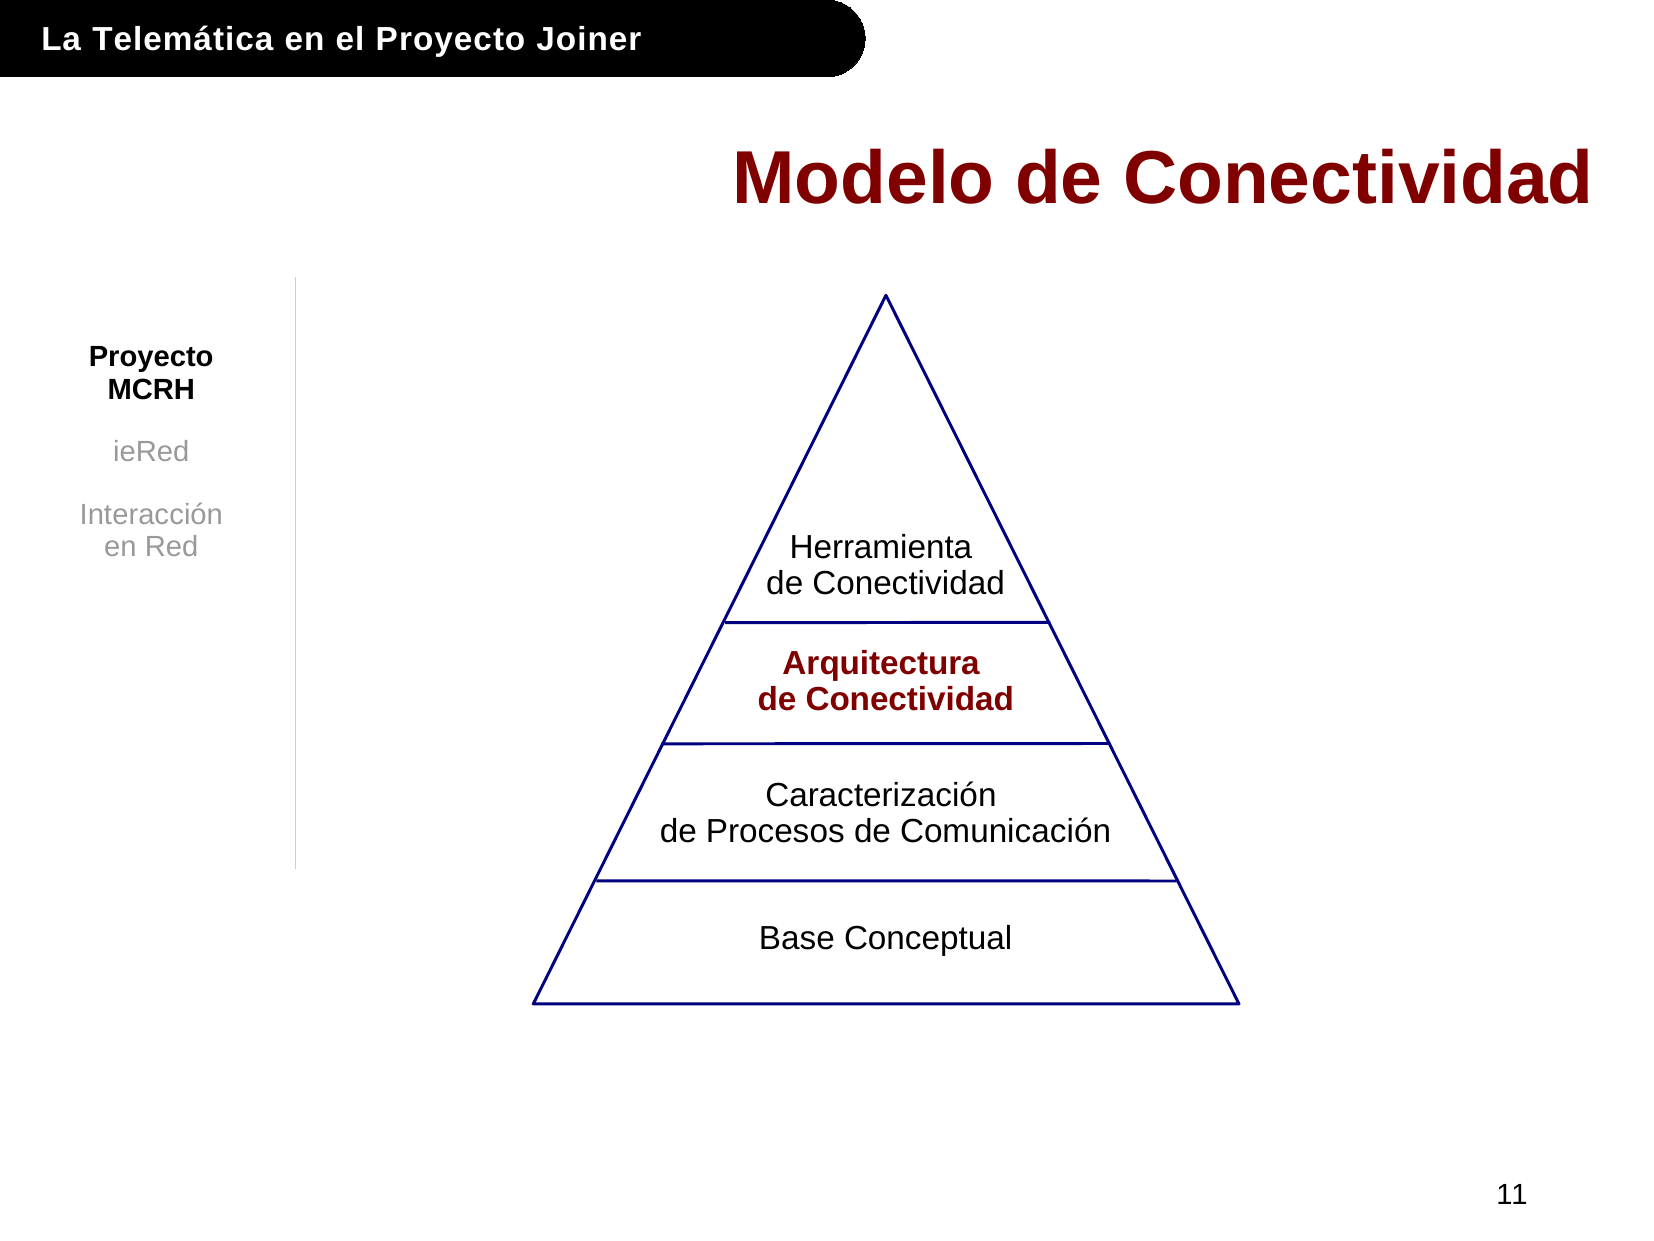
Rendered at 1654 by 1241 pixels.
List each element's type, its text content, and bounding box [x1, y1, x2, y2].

text_box Herramienta de Conectividad [766, 530, 1006, 612]
title Modelo de Conectividad [118, 118, 1595, 237]
list Proyecto MCRH ieRed Interacción en Red [18, 277, 285, 862]
text_box Base Conceptual [758, 920, 1013, 963]
text_box Arquitectura de Conectividad [757, 646, 1015, 731]
text_box Caracterización de Procesos de Comunicación [643, 778, 1128, 863]
